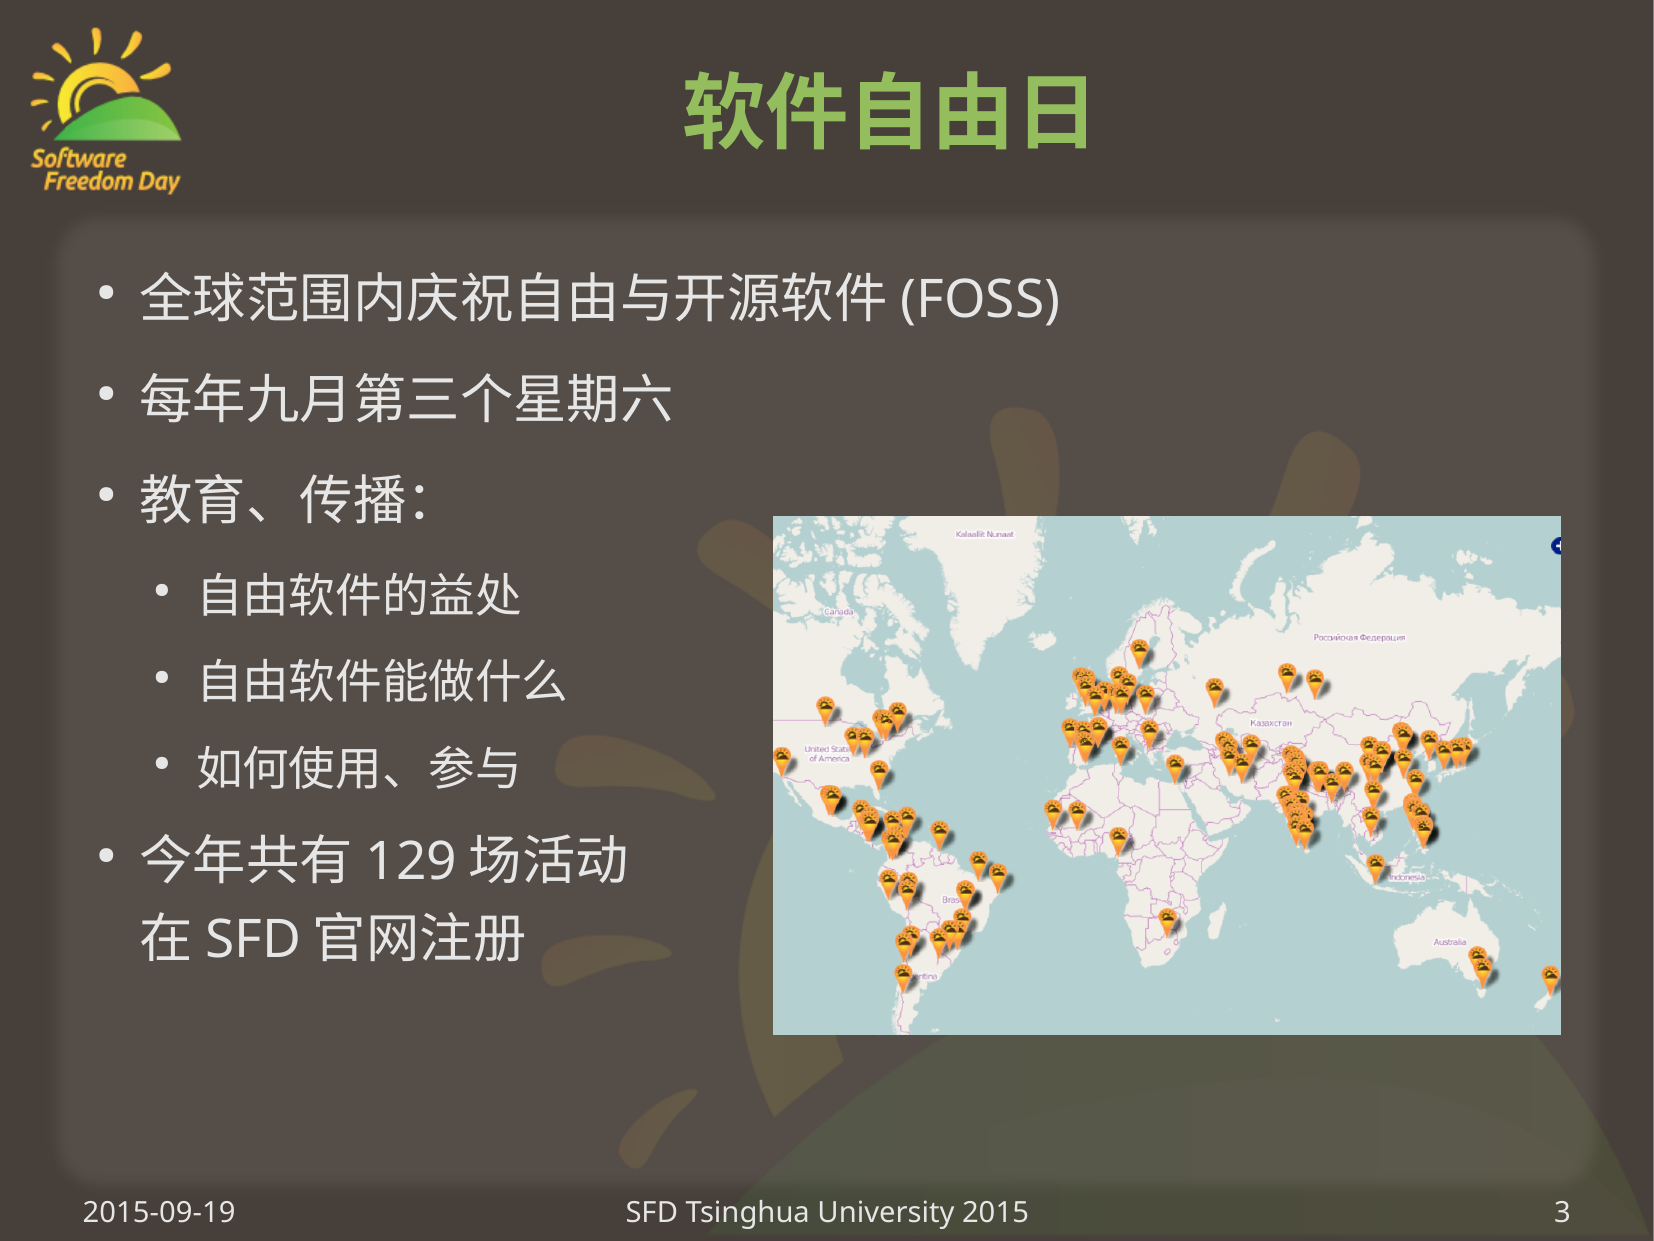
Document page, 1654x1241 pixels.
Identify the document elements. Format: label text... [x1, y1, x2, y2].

picture [0, 0, 1654, 1241]
title 软件自由日 [210, 9, 1571, 205]
list 全球范围内庆祝自由与开源软件(FOSS) 每年九月第三个星期六 教育、传播： 自由软件的益处 自由软件能做什么 如何使用、参与 今年共有129场活动 在SFD官网注册 [82, 255, 1571, 975]
